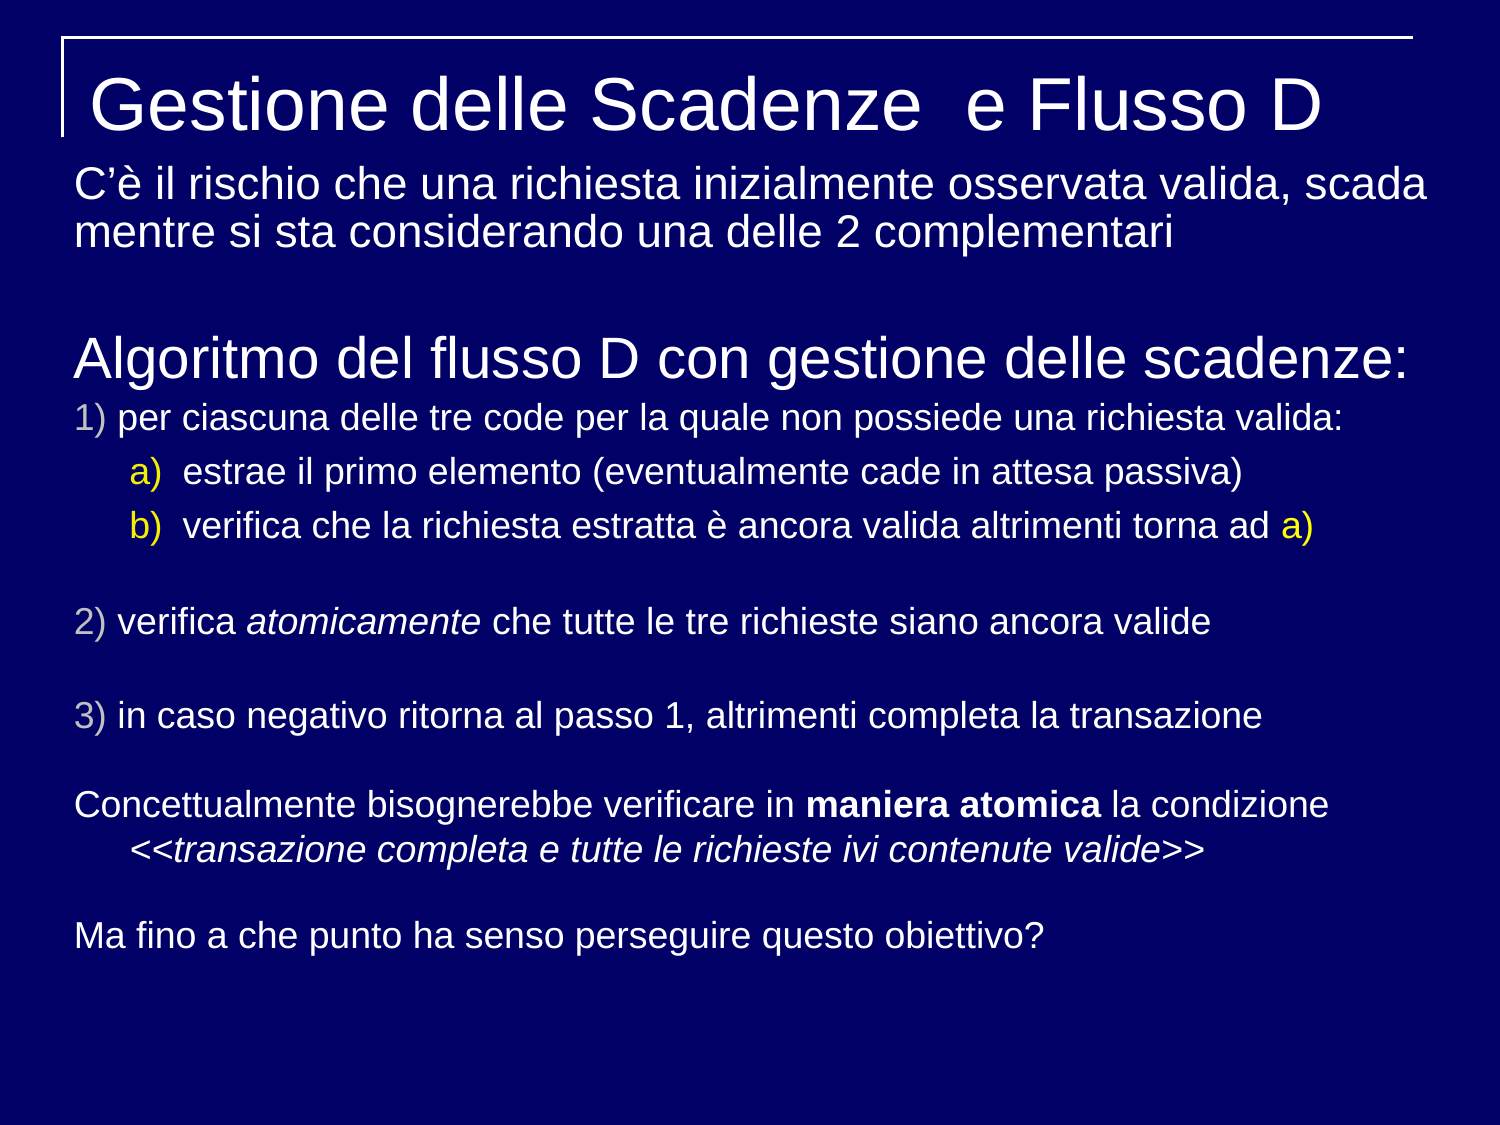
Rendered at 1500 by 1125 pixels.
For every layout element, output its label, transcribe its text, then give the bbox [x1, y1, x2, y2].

list C’è il rischio che una richiesta inizialmente osservata valida, scada mentre si sta considerando una delle 2 complementari Algoritmo del flusso D con gestione delle scadenze: 1) per ciascuna delle tre code per la quale non possiede una richiesta valida: estrae il primo elemento (eventualmente cade in attesa passiva)‏ verifica che la richiesta estratta è ancora valida altrimenti torna ad a)‏ 2) verifica atomicamente che tutte le tre richieste siano ancora valide 3) in caso negativo ritorna al passo 1, altrimenti completa la transazione Concettualmente bisognerebbe verificare in maniera atomica la condizione <<transazione completa e tutte le richieste ivi contenute valide>> Ma fino a che punto ha senso perseguire questo obiettivo? [59, 153, 1447, 1123]
title Gestione delle Scadenze e Flusso D‏ [74, 37, 1423, 153]
